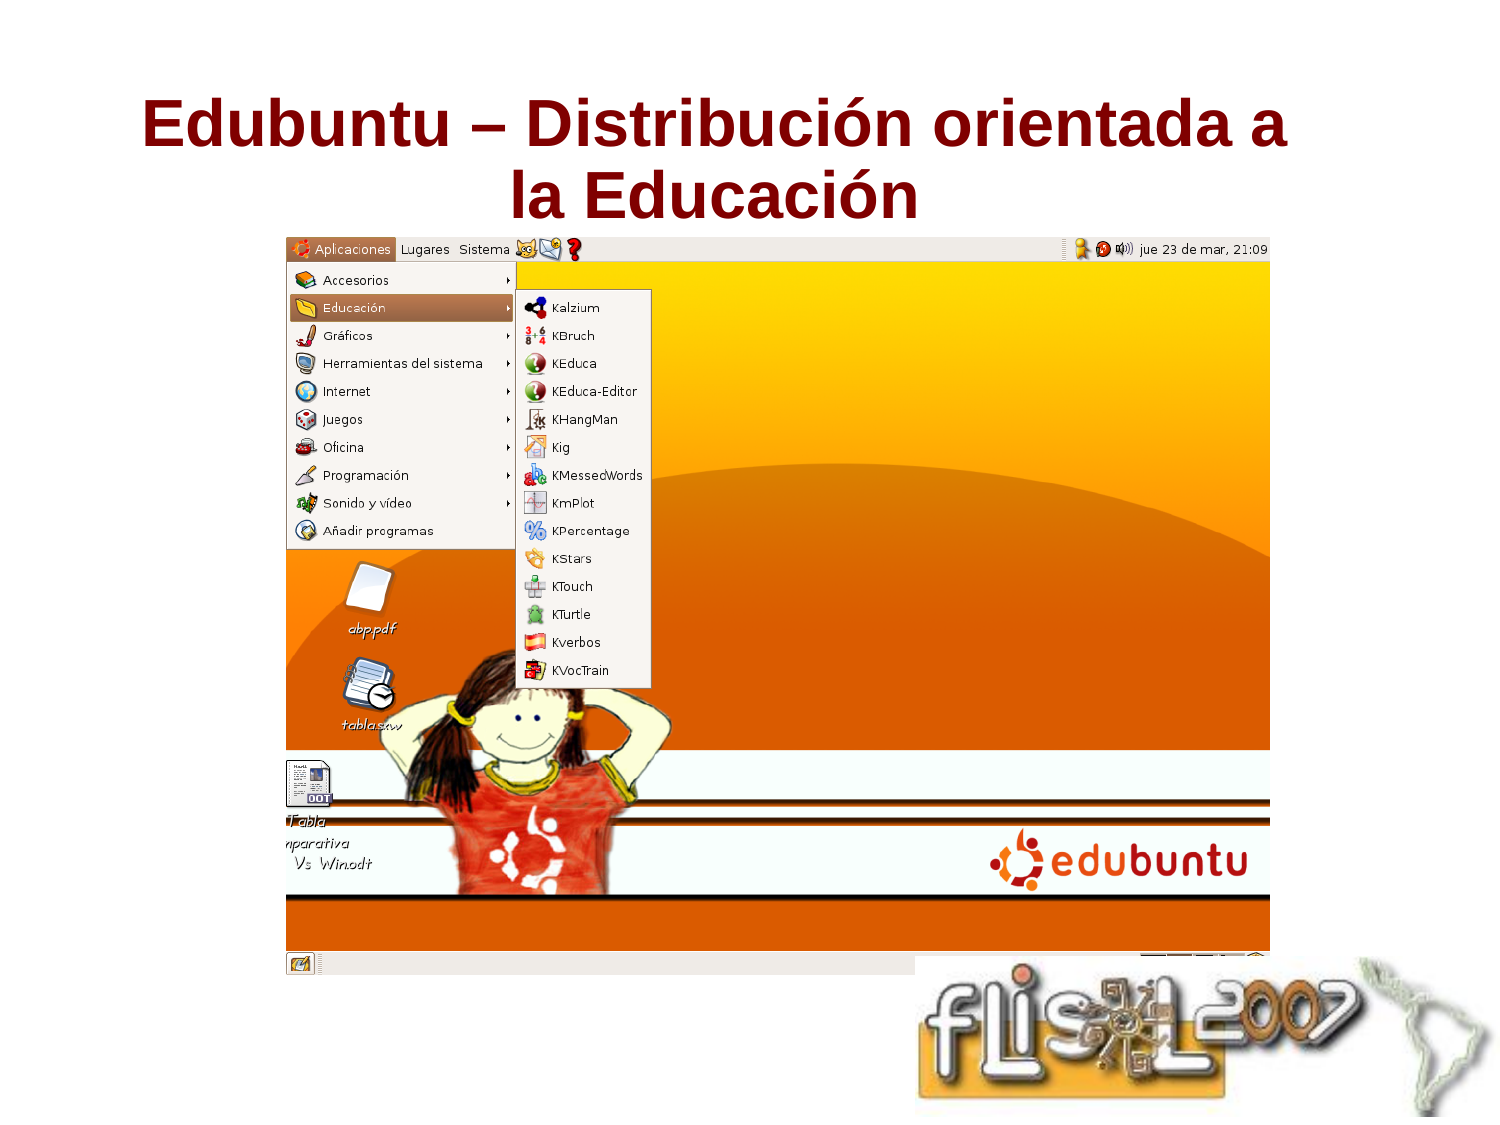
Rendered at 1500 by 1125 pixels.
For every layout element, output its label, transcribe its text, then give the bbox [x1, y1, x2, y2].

picture [286, 237, 1500, 1117]
text_box Edubuntu – Distribución orientada a la Educación [130, 88, 1300, 234]
